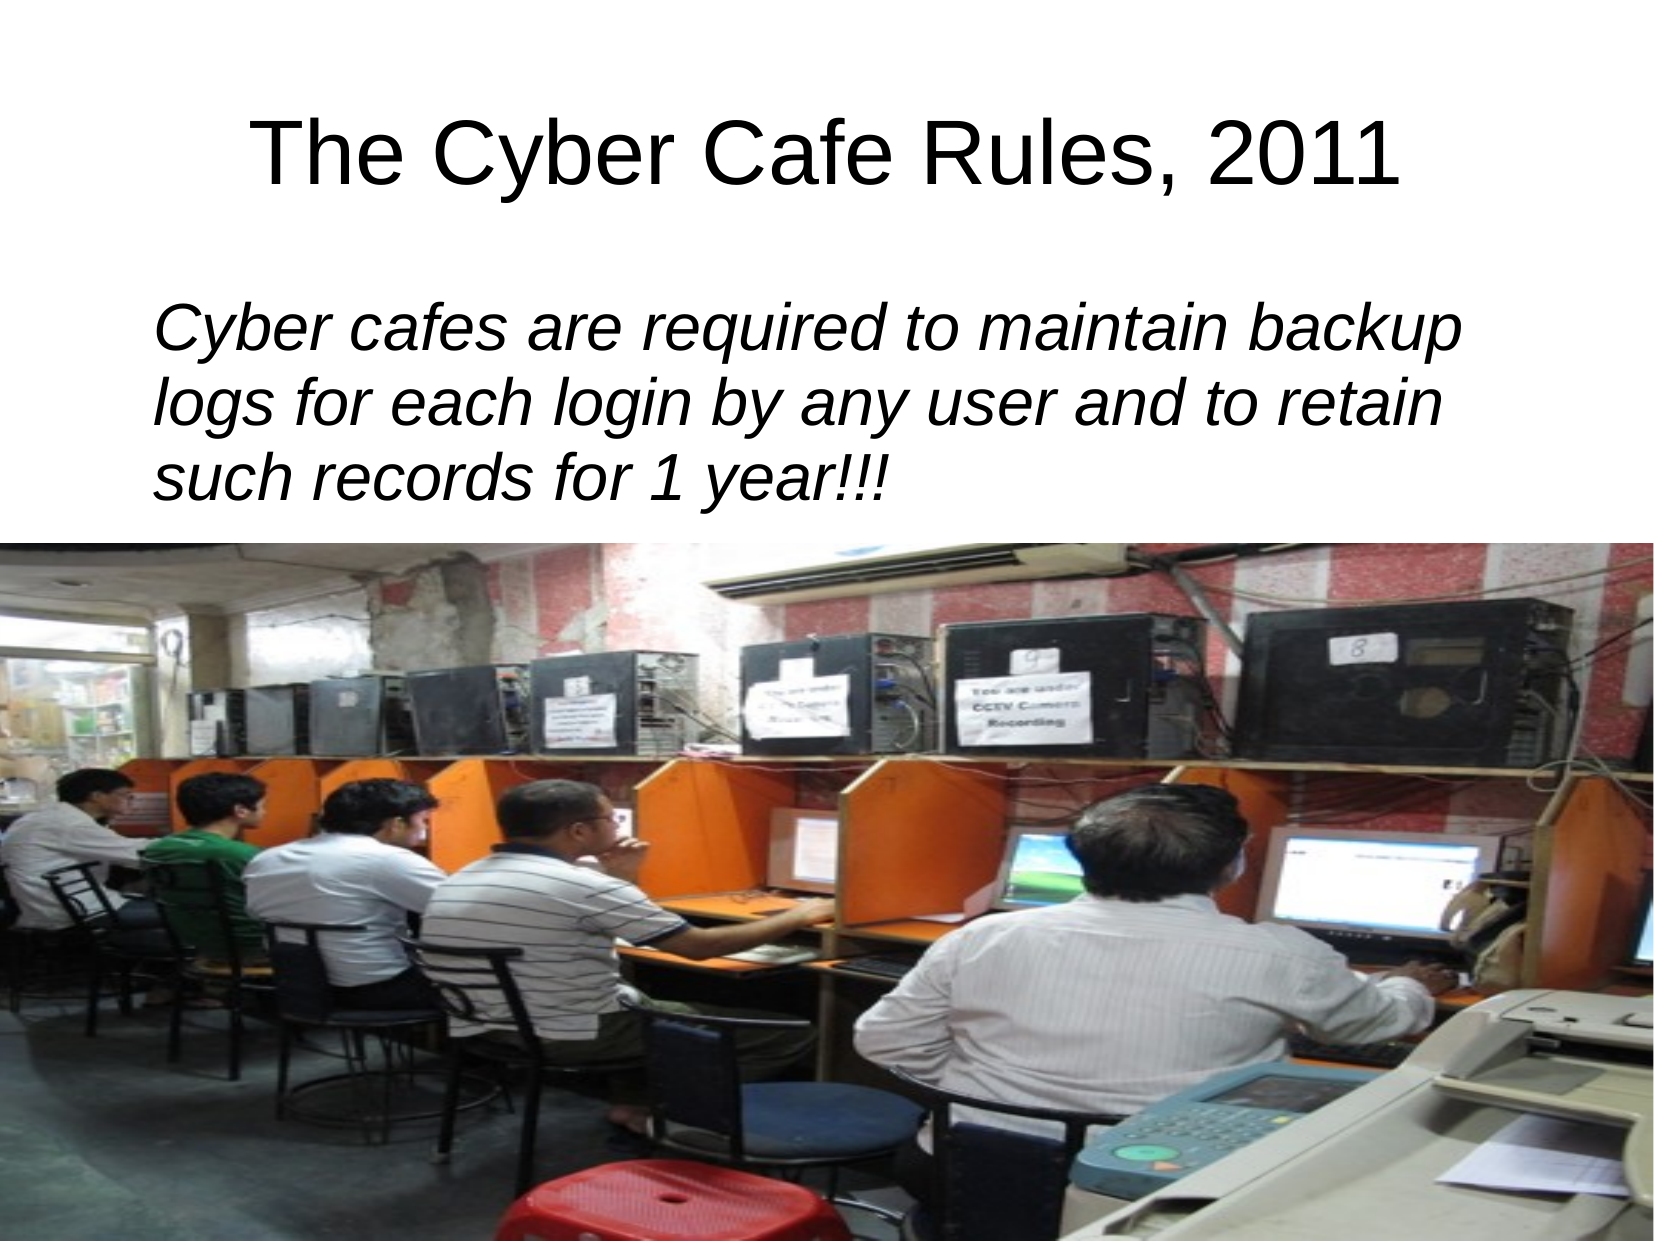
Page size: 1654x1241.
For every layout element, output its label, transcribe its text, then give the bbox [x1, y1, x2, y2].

title The Cyber Cafe Rules, 2011 [82, 49, 1571, 257]
picture [0, 543, 1654, 1241]
list Cyber cafes are required to maintain backup logs for each login by any user and to retain such records for 1 year!!! [82, 290, 1538, 543]
